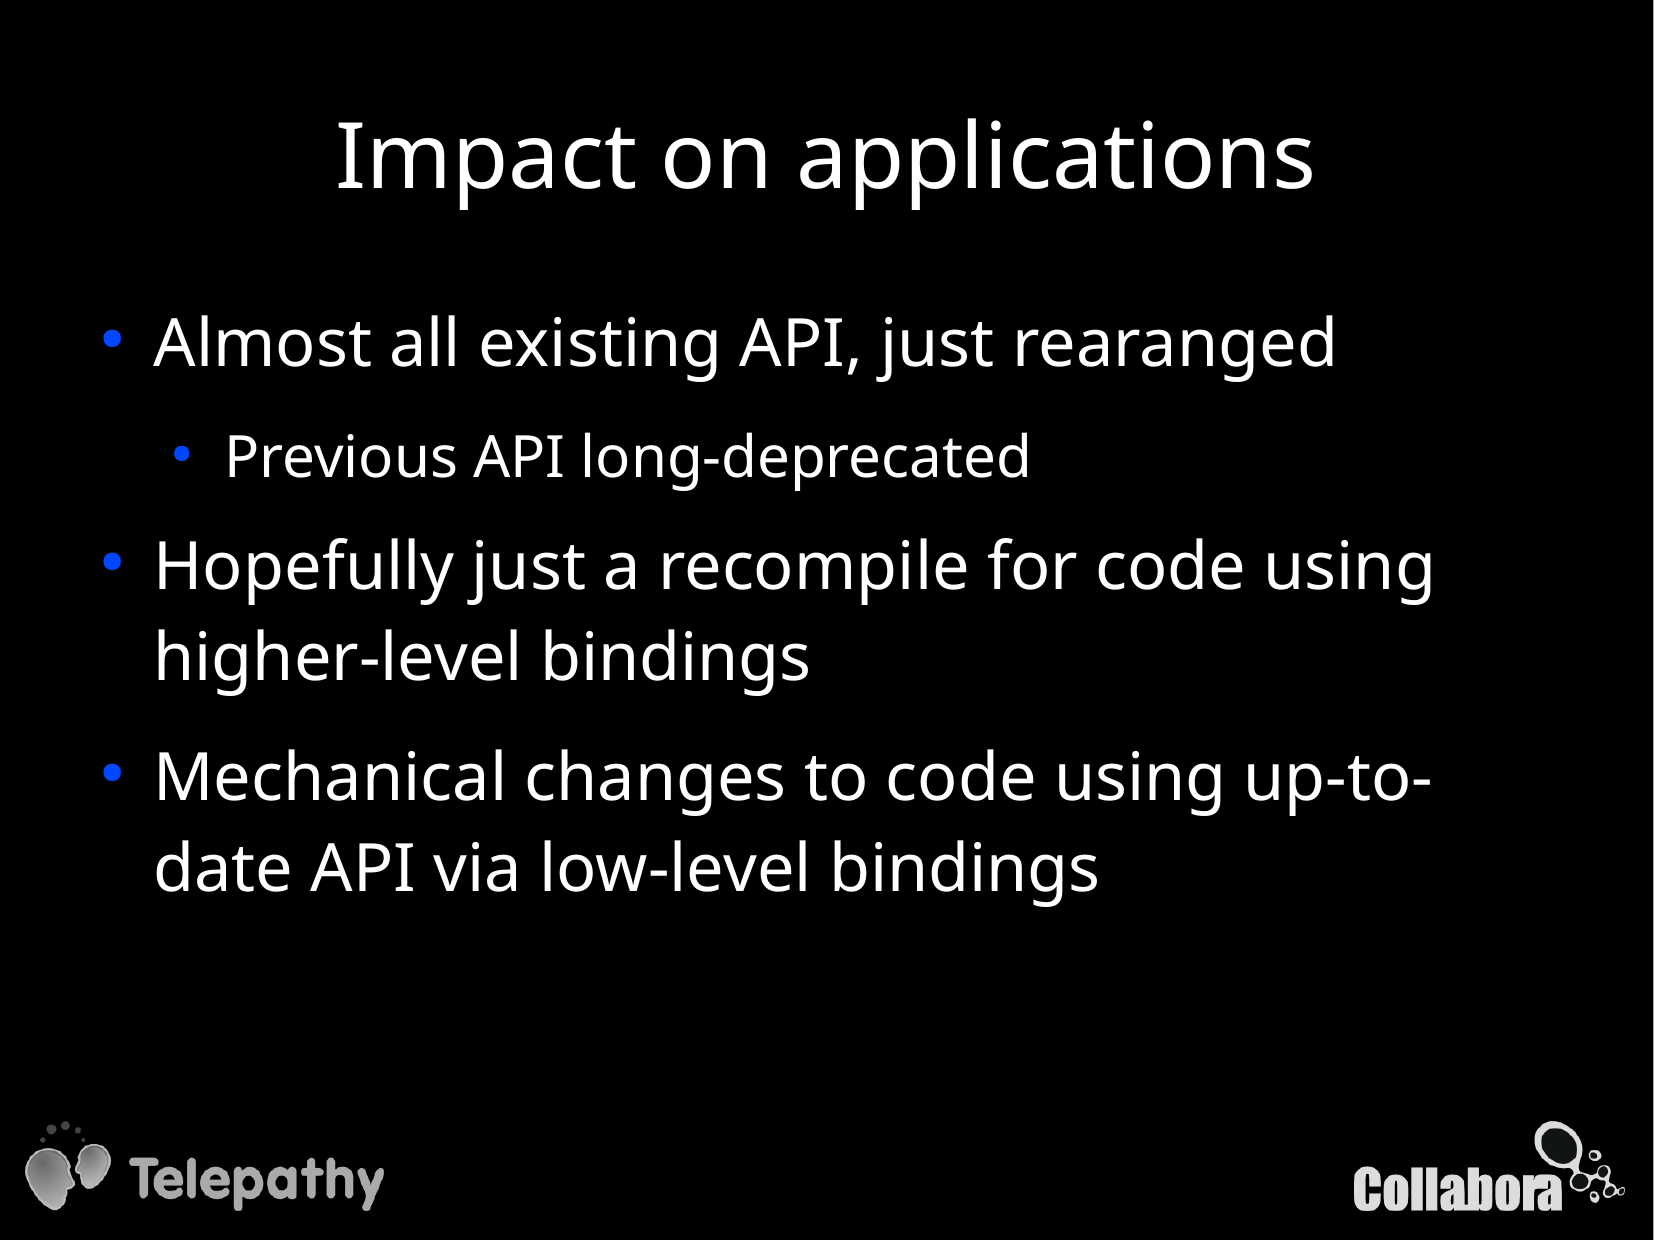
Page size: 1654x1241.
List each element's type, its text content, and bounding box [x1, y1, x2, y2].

list Almost all existing API, just rearanged Previous API long-deprecated Hopefully just a recompile for code using higher-level bindings Mechanical changes to code using up-to-date API via low-level bindings [82, 295, 1571, 1114]
picture [25, 1121, 384, 1211]
picture [1354, 1121, 1625, 1211]
title Impact on applications [82, 49, 1571, 257]
